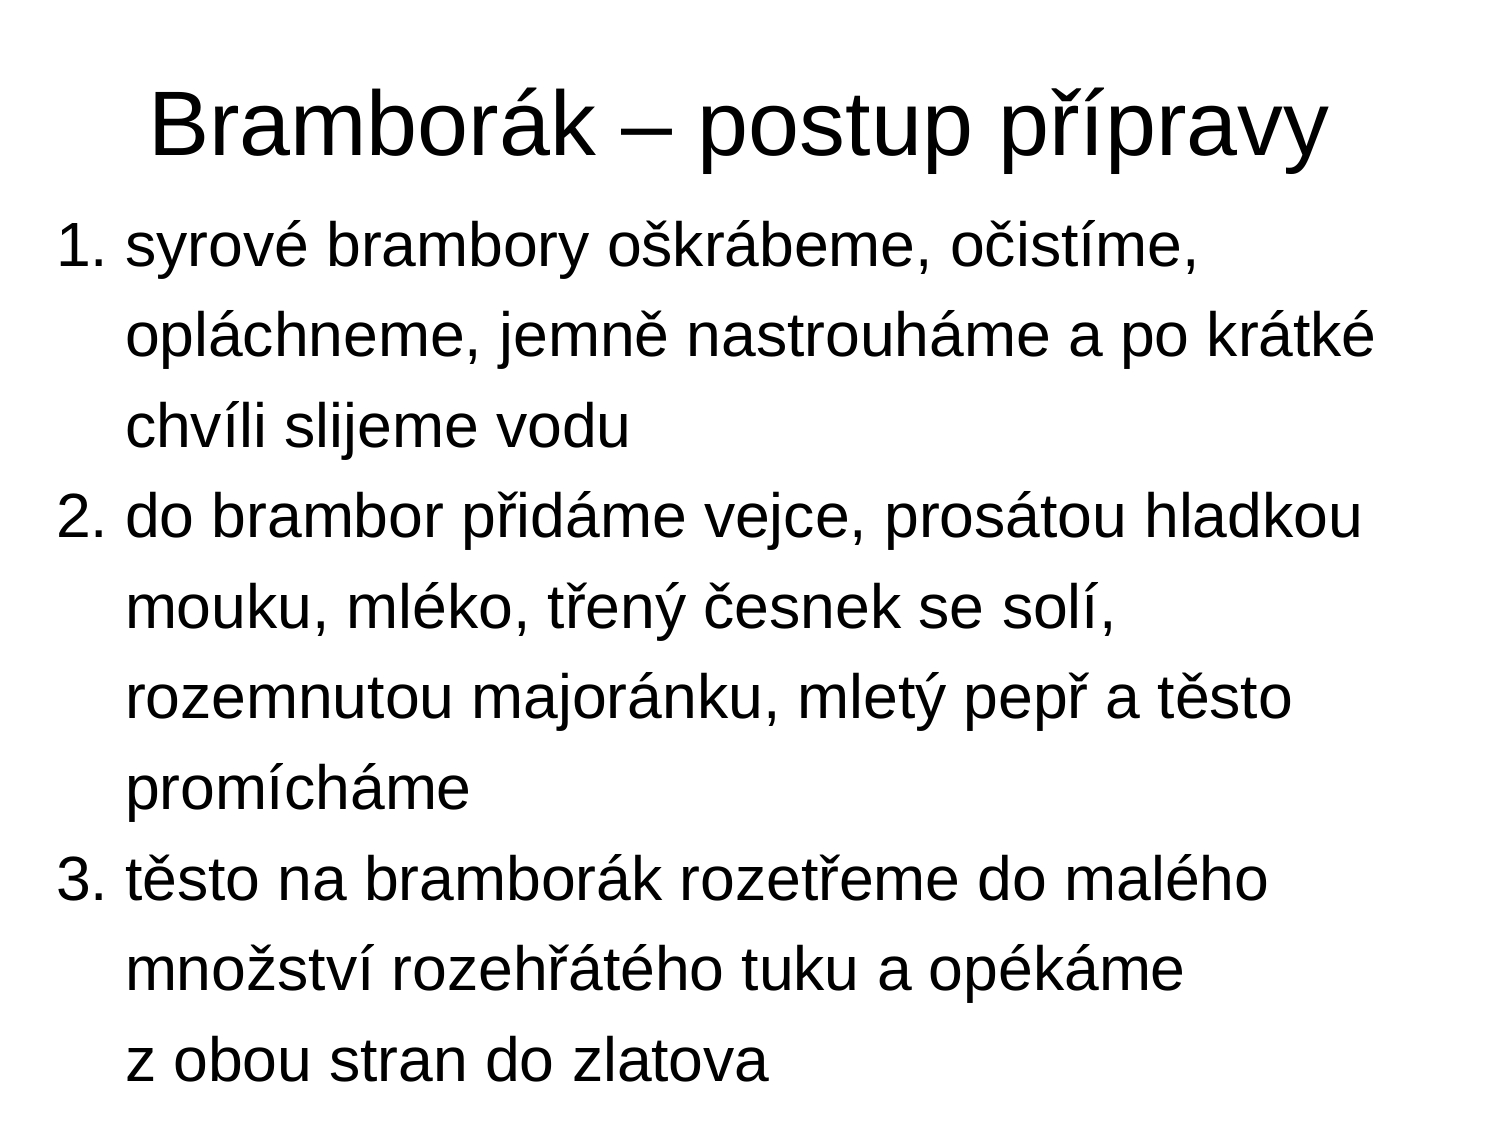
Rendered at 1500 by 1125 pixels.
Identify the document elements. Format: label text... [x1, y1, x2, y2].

title Bramborák – postup přípravy [64, 30, 1415, 196]
list 1. syrové brambory oškrábeme, očistíme, opláchneme, jemně nastrouháme a po krátké chvíli slijeme vodu 2. do brambor přidáme vejce, prosátou hladkou mouku, mléko, třený česnek se solí, rozemnutou majoránku, mletý pepř a těsto promícháme 3. těsto na bramborák rozetřeme do malého množství rozehřátého tuku a opékáme z obou stran do zlatova [41, 196, 1425, 1102]
